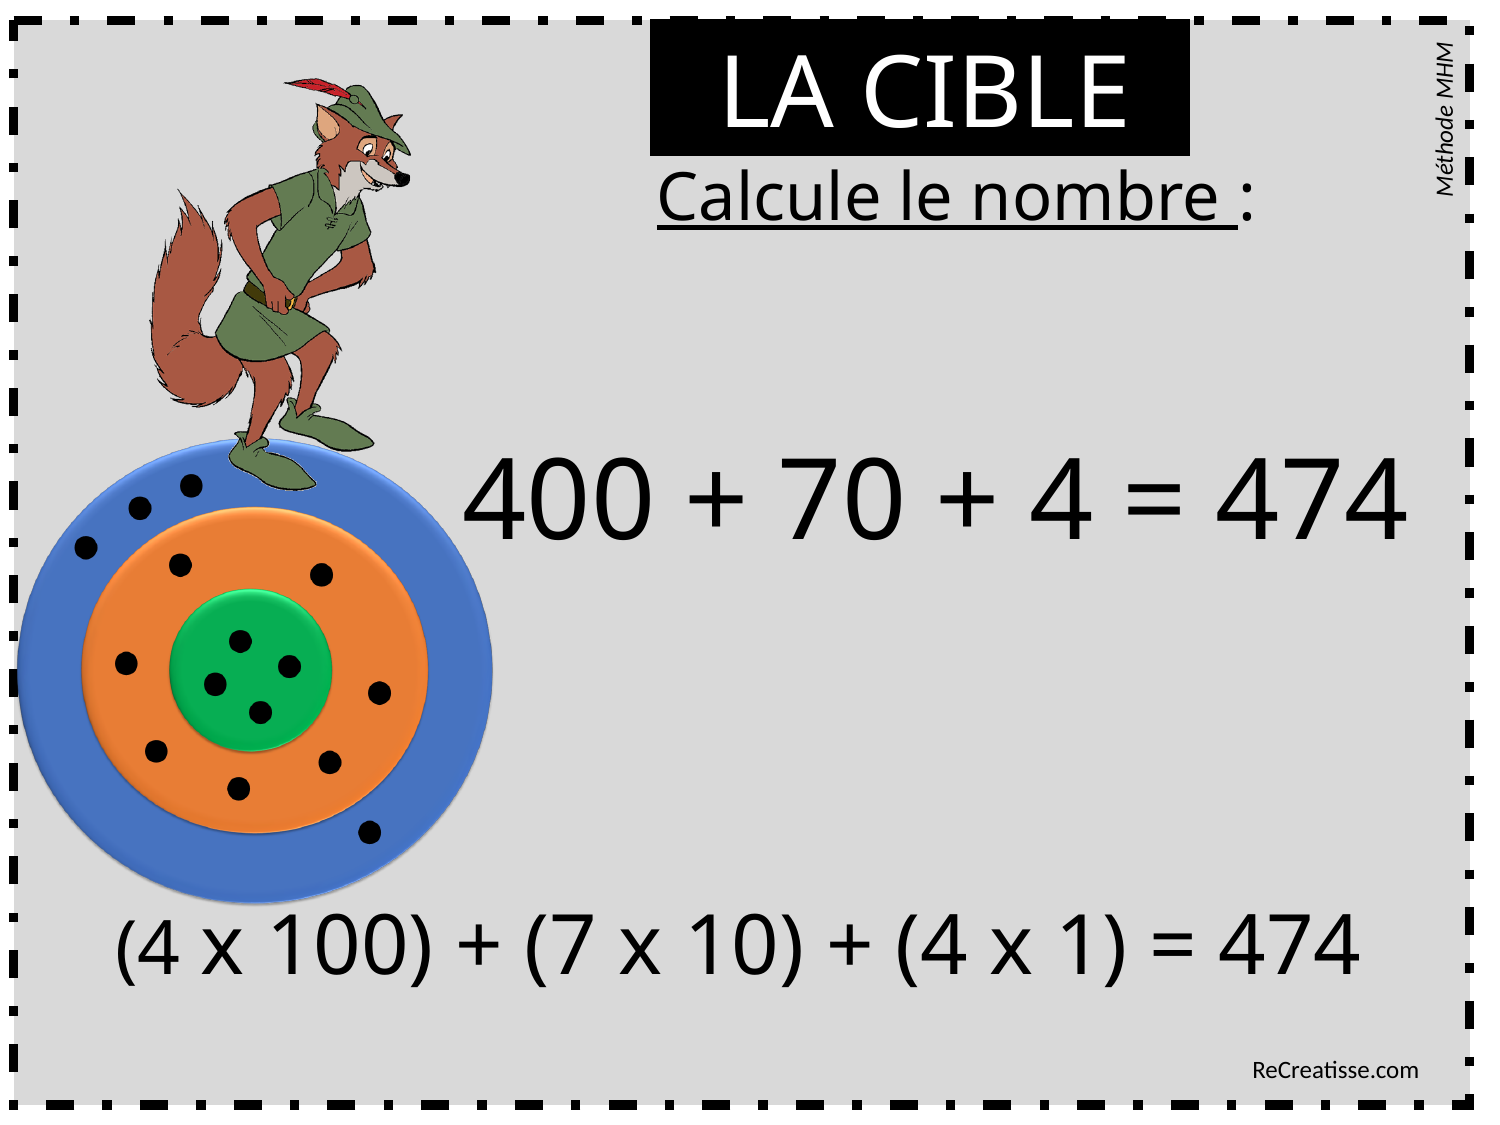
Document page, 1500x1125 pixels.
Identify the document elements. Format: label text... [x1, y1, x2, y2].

text_box 400 + 70 + 4 = 474 [448, 419, 1424, 570]
text_box (4 x 100) + (7 x 10) + (4 x 1) = 474 [101, 884, 1377, 999]
text_box Méthode MHM [1420, 27, 1465, 212]
picture [13, 67, 496, 909]
text_box Calcule le nombre : [642, 146, 1271, 241]
text_box ReCreatisse.com [1237, 1046, 1435, 1092]
text_box [14, 20, 1470, 1105]
text_box LA CIBLE [651, 20, 1189, 146]
